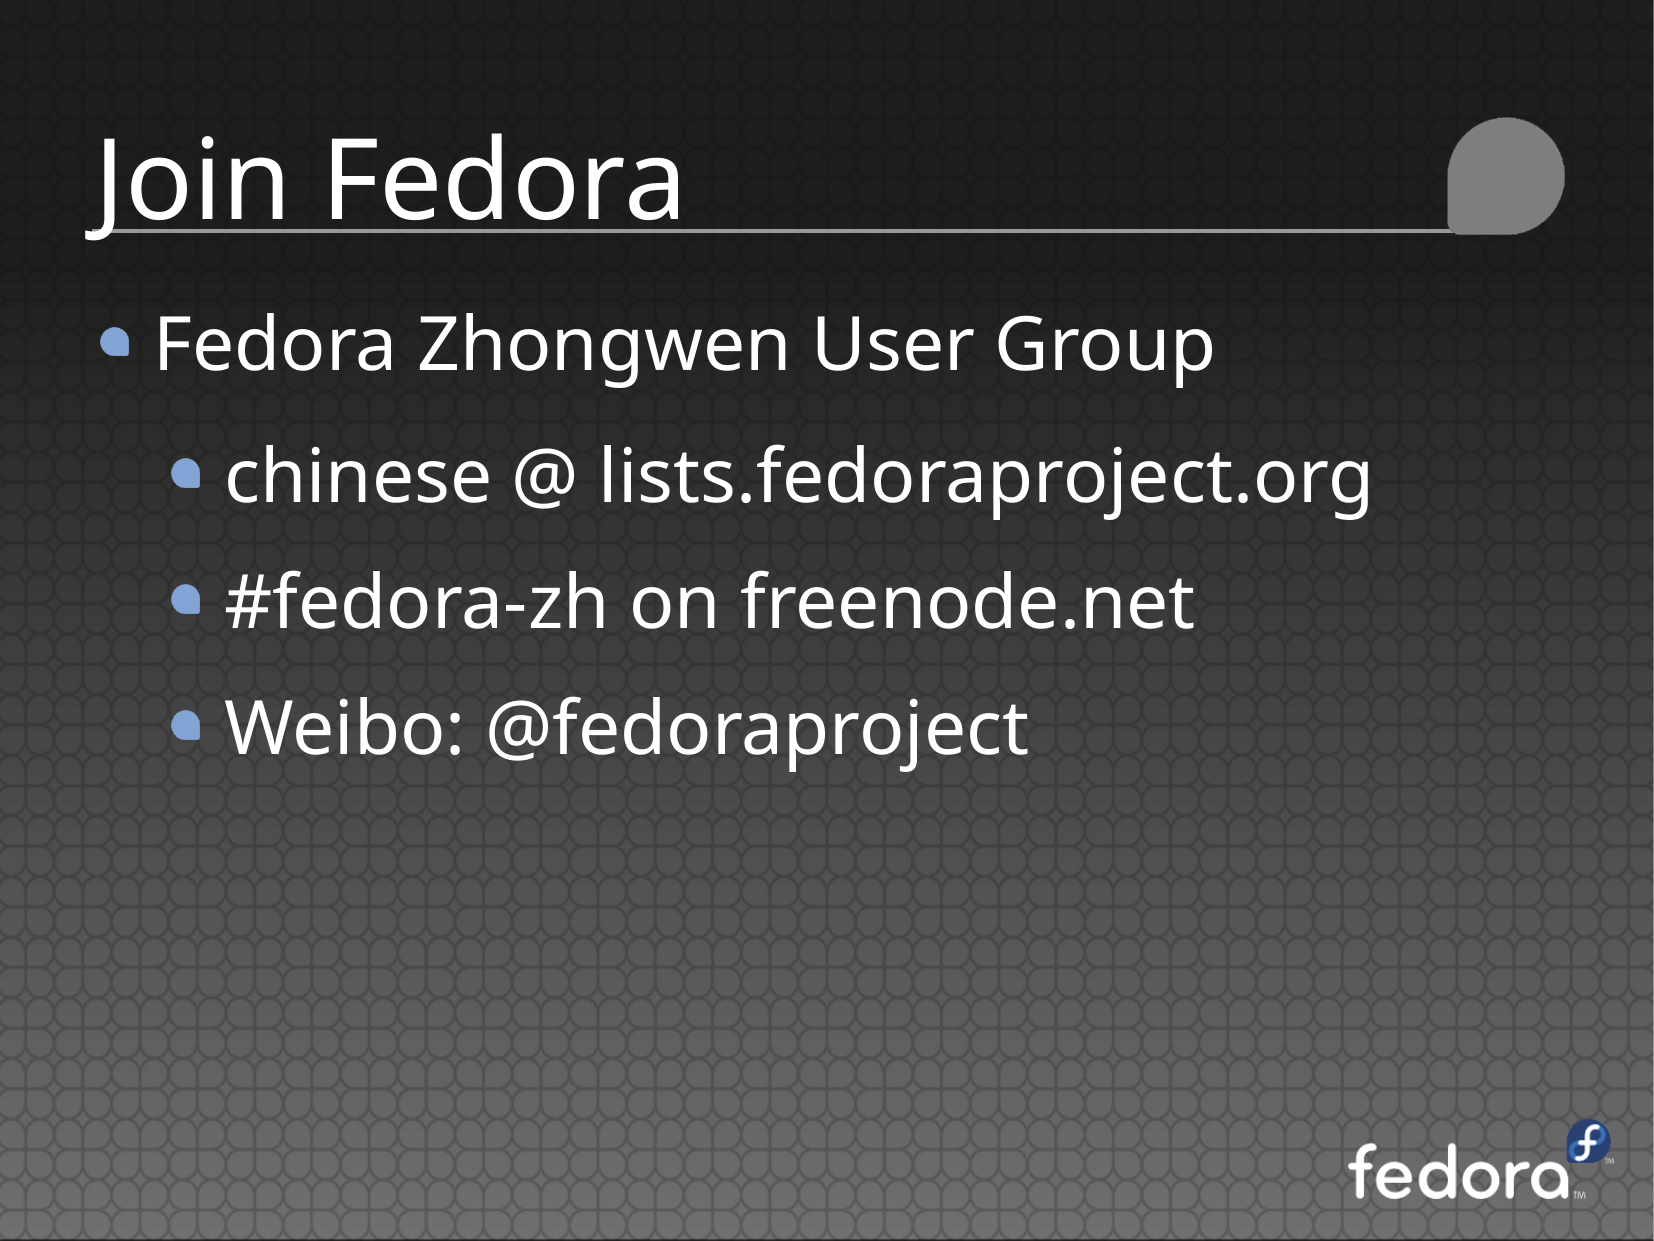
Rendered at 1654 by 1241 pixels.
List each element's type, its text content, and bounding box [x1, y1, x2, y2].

list Fedora Zhongwen User Group chinese @ lists.fedoraproject.org #fedora-zh on freenode.net Weibo: @fedoraproject [82, 290, 1571, 1094]
picture [0, 0, 1654, 1241]
title Join Fedora [94, 100, 1426, 251]
